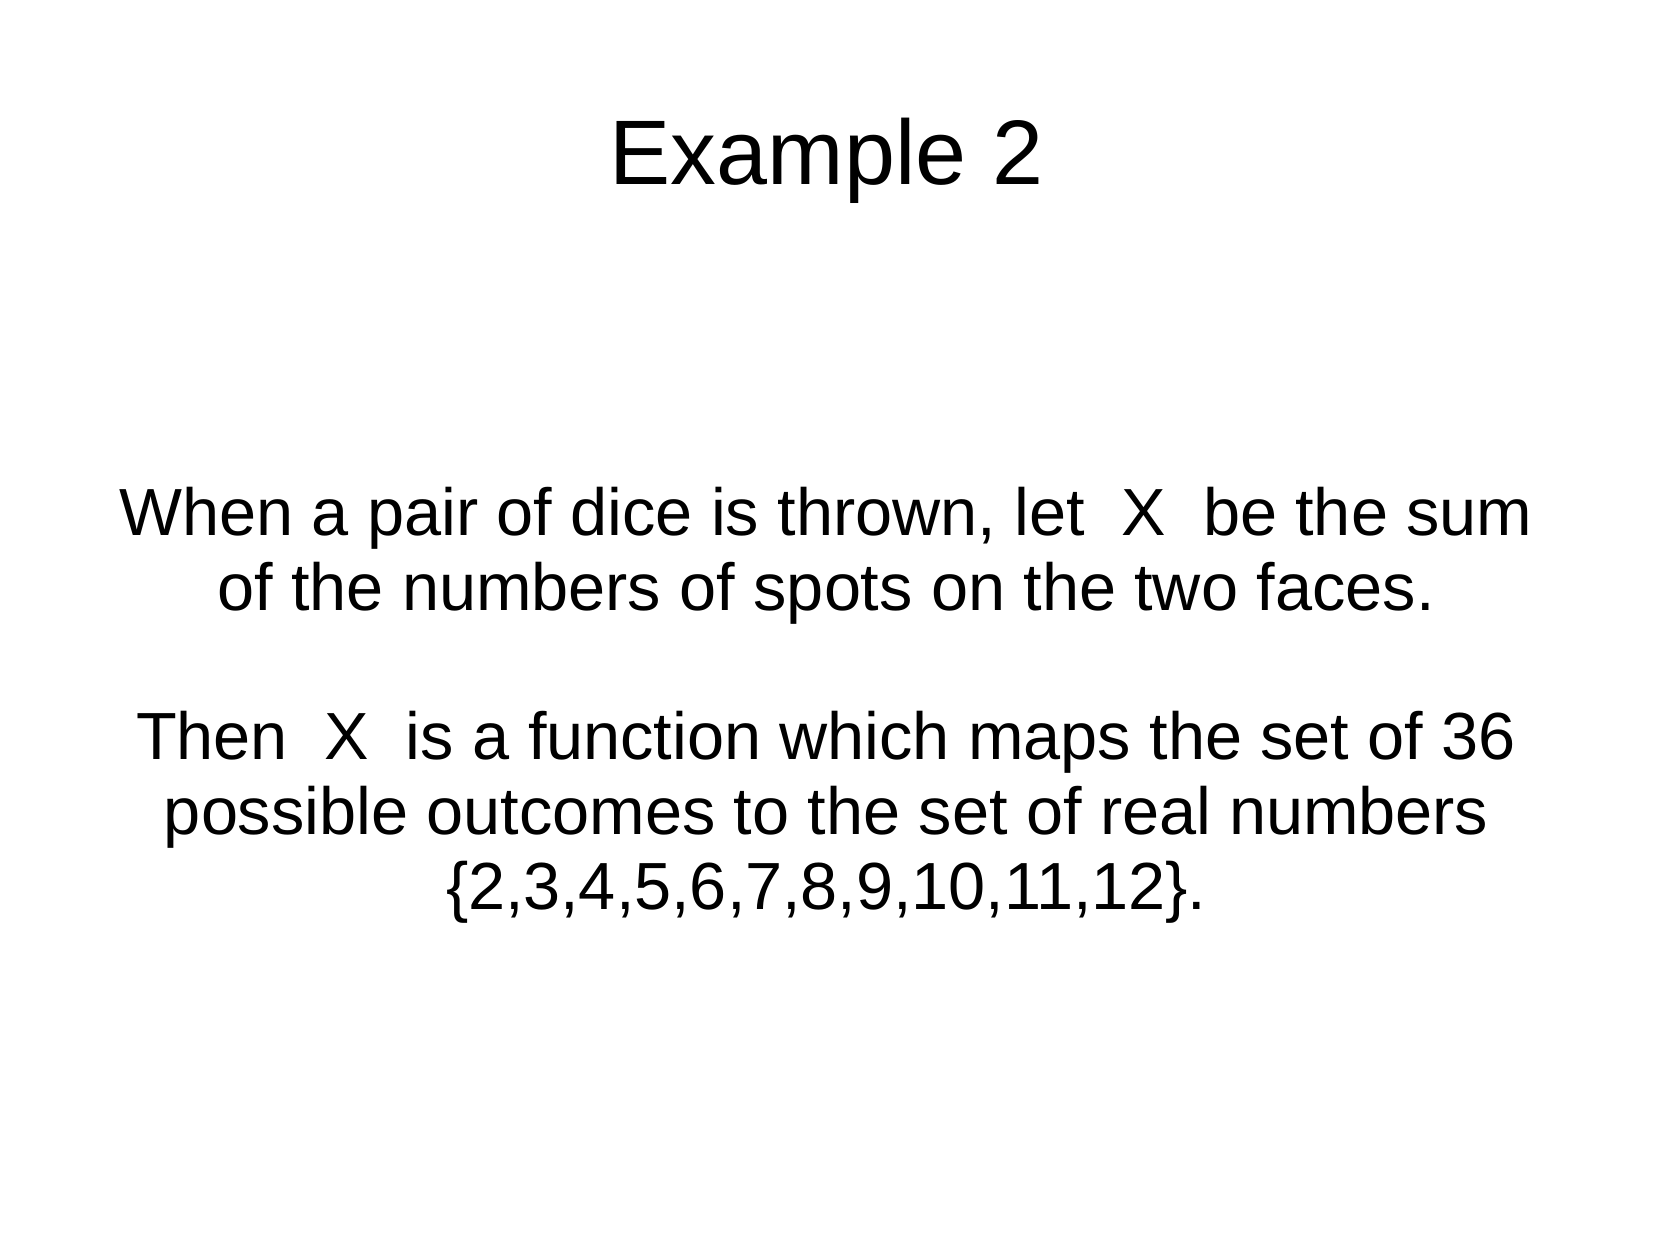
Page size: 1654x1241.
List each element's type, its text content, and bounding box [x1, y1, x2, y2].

subtitle When a pair of dice is thrown, let X be the sum of the numbers of spots on the two faces. Then X is a function which maps the set of 36 possible outcomes to the set of real numbers {2,3,4,5,6,7,8,9,10,11,12}. [82, 297, 1571, 1102]
title Example 2 [82, 56, 1571, 250]
